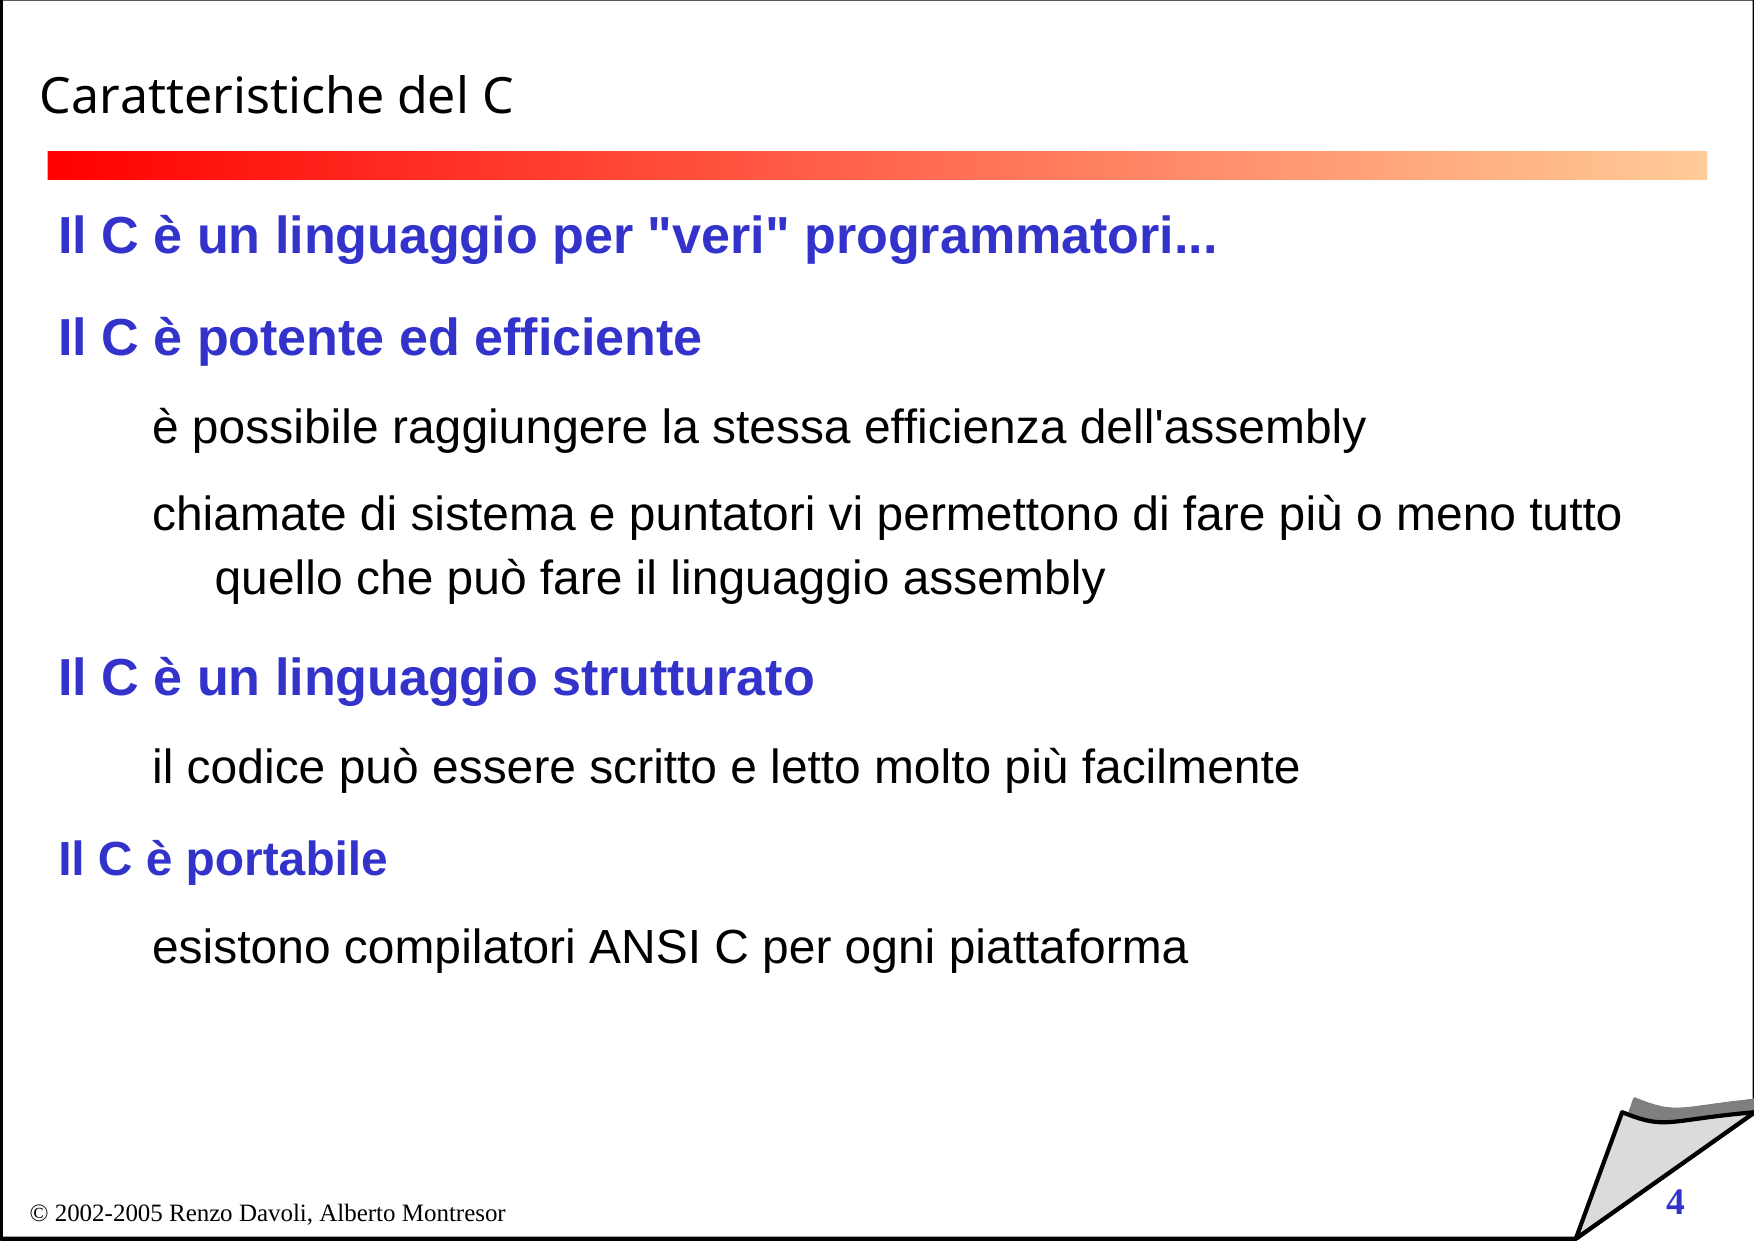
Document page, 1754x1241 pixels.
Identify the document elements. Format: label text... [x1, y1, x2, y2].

text_box main [750, 151, 754, 179]
list Il C è un linguaggio per "veri" programmatori... Il C è potente ed efficiente è possibile raggiungere la stessa efficienza dell'assembly chiamate di sistema e puntatori vi permettono di fare più o meno tutto quello che può fare il linguaggio assembly Il C è un linguaggio strutturato il codice può essere scritto e letto molto più facilmente Il C è portabile esistono compilatori ANSI C per ogni piattaforma [58, 206, 1696, 980]
title Caratteristiche del C [40, 49, 1714, 144]
